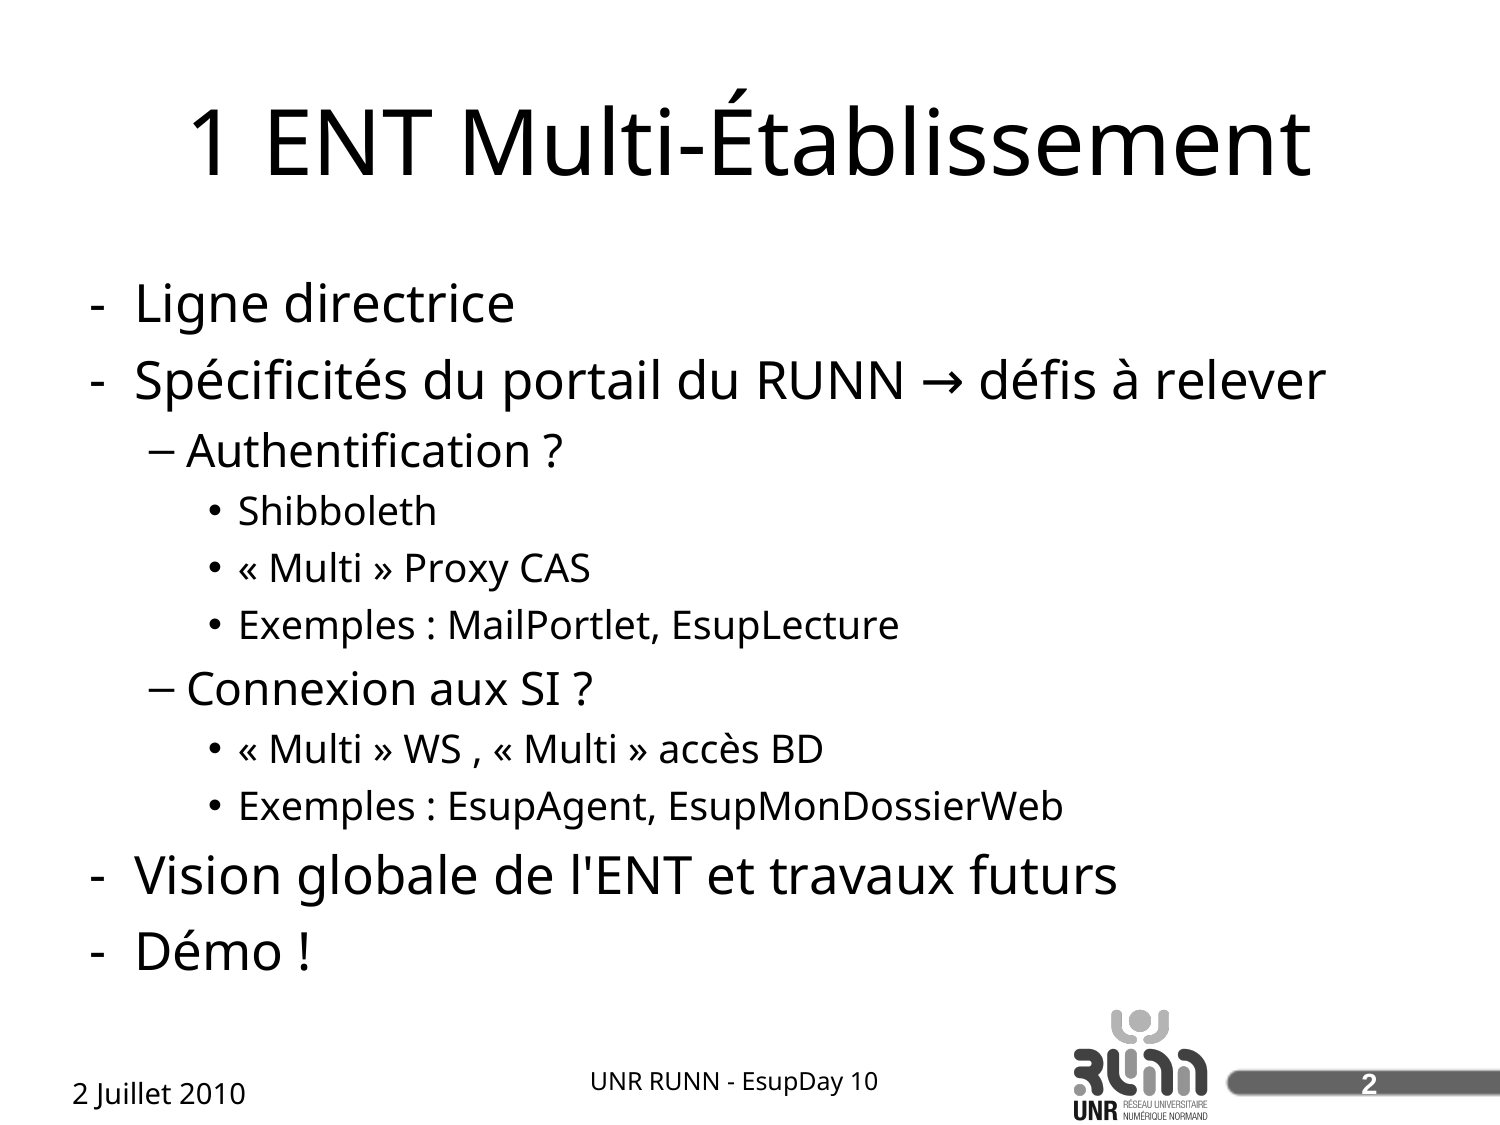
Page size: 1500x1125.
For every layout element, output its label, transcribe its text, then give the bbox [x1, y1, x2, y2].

picture [1068, 1006, 1213, 1125]
title 1 ENT Multi-Établissement [75, 13, 1426, 262]
picture [1220, 1065, 1500, 1103]
list Ligne directrice Spécificités du portail du RUNN → défis à relever Authentification ? Shibboleth « Multi » Proxy CAS Exemples : MailPortlet, EsupLecture Connexion aux SI ? « Multi » WS , « Multi » accès BD Exemples : EsupAgent, EsupMonDossierWeb Vision globale de l'ENT et travaux futurs Démo ! [75, 262, 1426, 1006]
